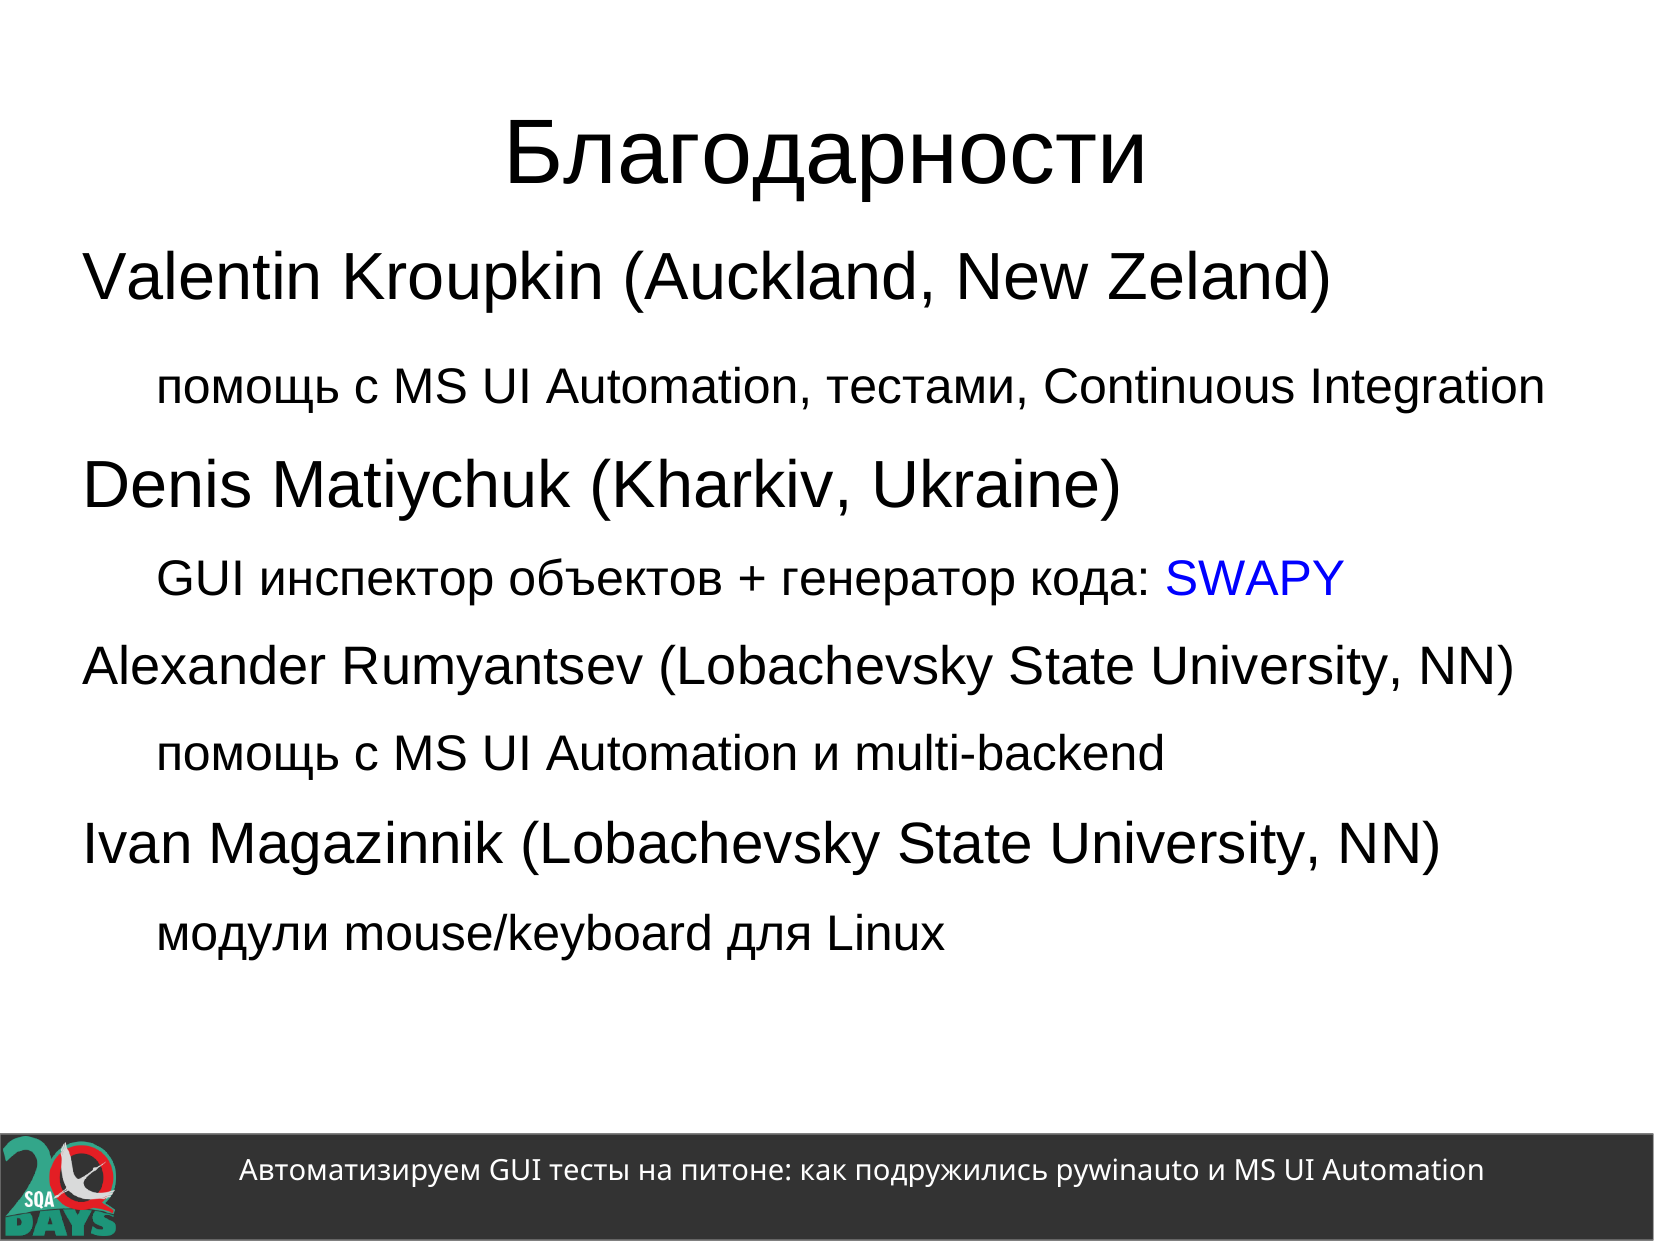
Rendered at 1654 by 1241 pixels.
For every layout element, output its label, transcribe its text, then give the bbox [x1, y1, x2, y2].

text_box [0, 1133, 1654, 1241]
title Благодарности [82, 49, 1571, 240]
subtitle Valentin Kroupkin (Auckland, New Zeland) помощь с MS UI Automation, тестами, Continuous Integration Denis Matiychuk (Kharkiv, Ukraine) GUI инспектор объектов + генератор кода: SWAPY Alexander Rumyantsev (Lobachevsky State University, NN) помощь с MS UI Automation и multi-backend Ivan Magazinnik (Lobachevsky State University, NN) модули mouse/keyboard для Linux [82, 240, 1571, 1059]
picture [3, 1136, 116, 1236]
text_box Автоматизируем GUI тесты на питоне: как подружились pywinauto и MS UI Automation [224, 1145, 1607, 1229]
